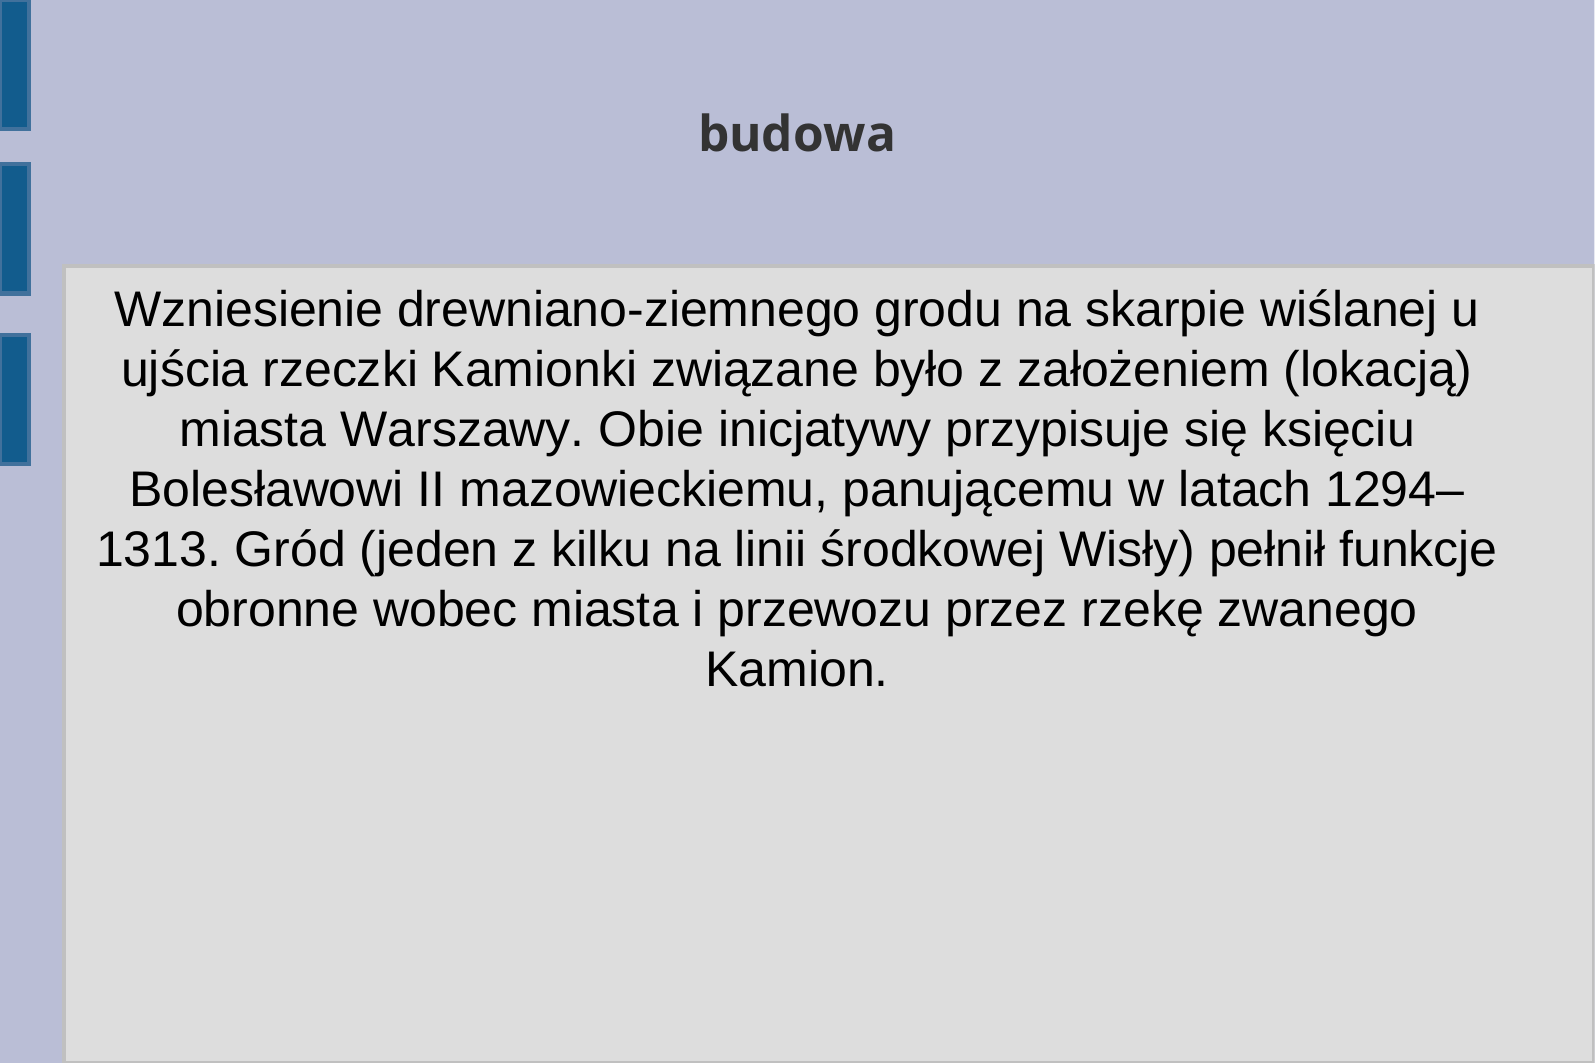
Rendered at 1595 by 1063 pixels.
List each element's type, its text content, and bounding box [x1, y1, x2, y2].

subtitle Wzniesienie drewniano-ziemnego grodu na skarpie wiślanej u ujścia rzeczki Kamionki związane było z założeniem (lokacją) miasta Warszawy. Obie inicjatywy przypisuje się księciu Bolesławowi II mazowieckiemu, panującemu w latach 1294–1313. Gród (jeden z kilku na linii środkowej Wisły) pełnił funkcje obronne wobec miasta i przewozu przez rzekę zwanego Kamion. [79, 177, 1515, 797]
title budowa [79, 42, 1515, 177]
